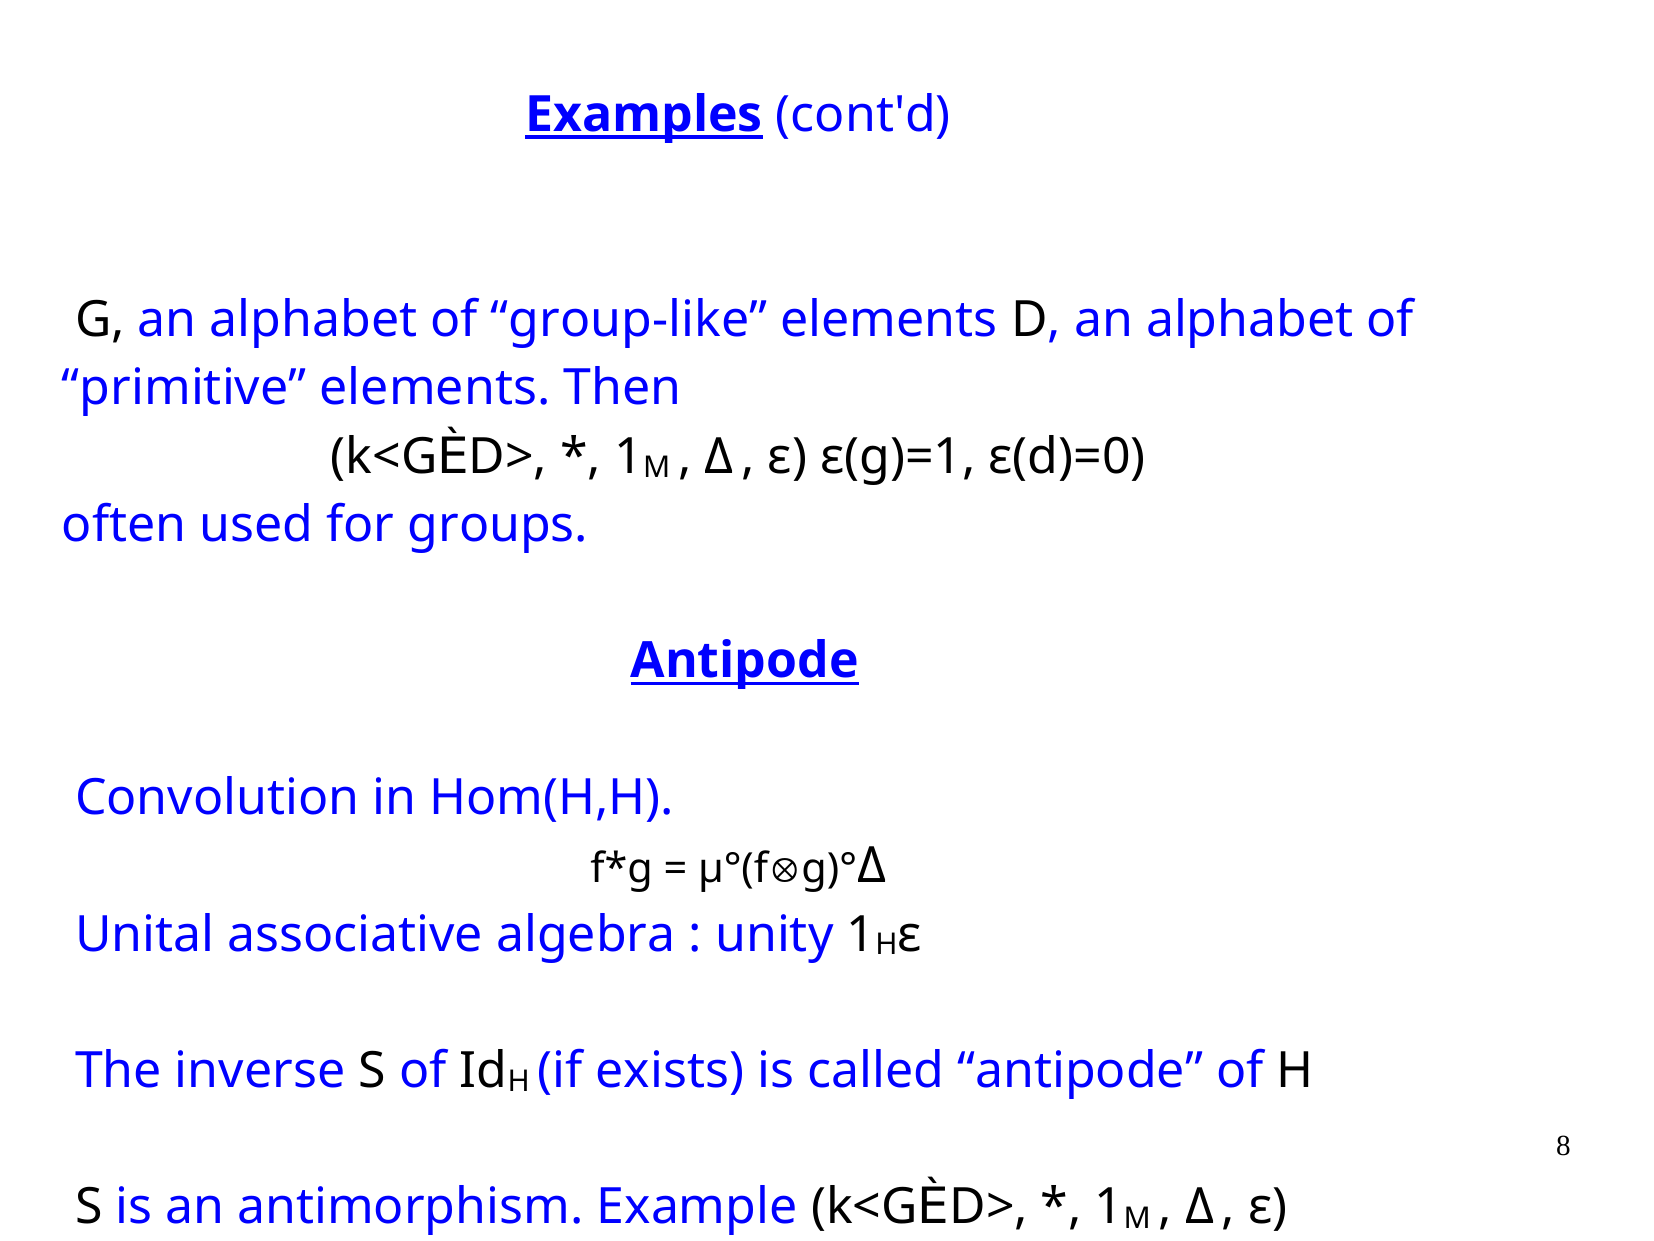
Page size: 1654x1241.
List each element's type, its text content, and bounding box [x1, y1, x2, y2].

text_box Examples (cont'd) G, an alphabet of “group-like” elements D, an alphabet of “primitive” elements. Then (k<GÈD>, *, 1M , Δ , ε) ε(g)=1, ε(d)=0) often used for groups. Antipode Convolution in Hom(H,H). f*g = μ°(fg)°Δ Unital associative algebra : unity 1Hε The inverse S of IdH (if exists) is called “antipode” of H S is an antimorphism. Example (k<GÈD>, *, 1M , Δ , ε) [47, 70, 1565, 1195]
